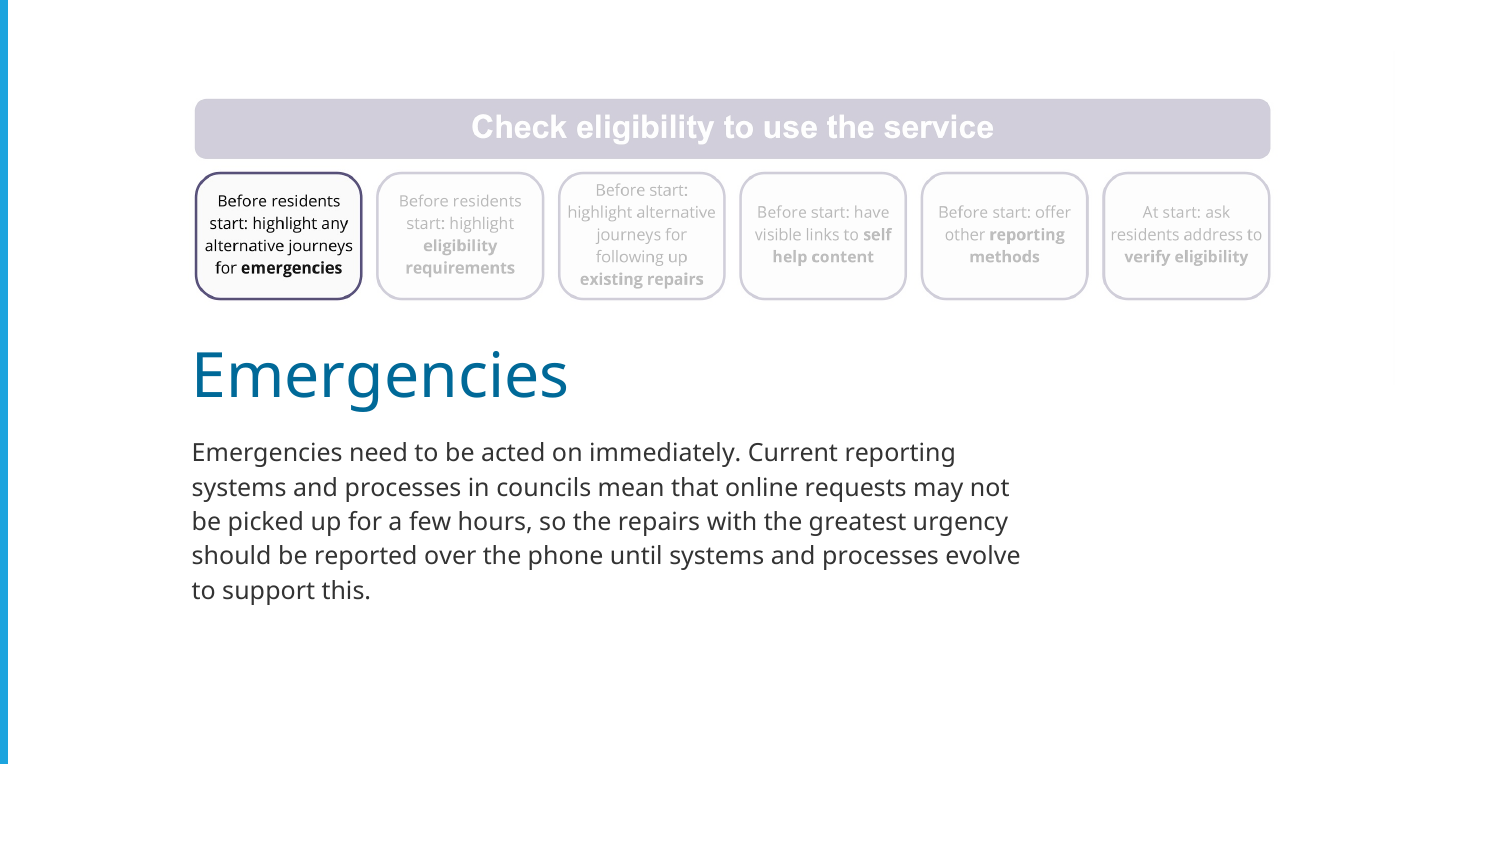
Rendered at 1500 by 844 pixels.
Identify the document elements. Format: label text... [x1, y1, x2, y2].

text_box Emergencies need to be acted on immediately. Current reporting systems and processes in councils mean that online requests may not be picked up for a few hours, so the repairs with the greatest urgency should be reported over the phone until systems and processes evolve to support this. [176, 417, 1053, 625]
text_box [185, 90, 1281, 313]
picture [105, 0, 1395, 401]
text_box Emergencies [176, 320, 818, 417]
